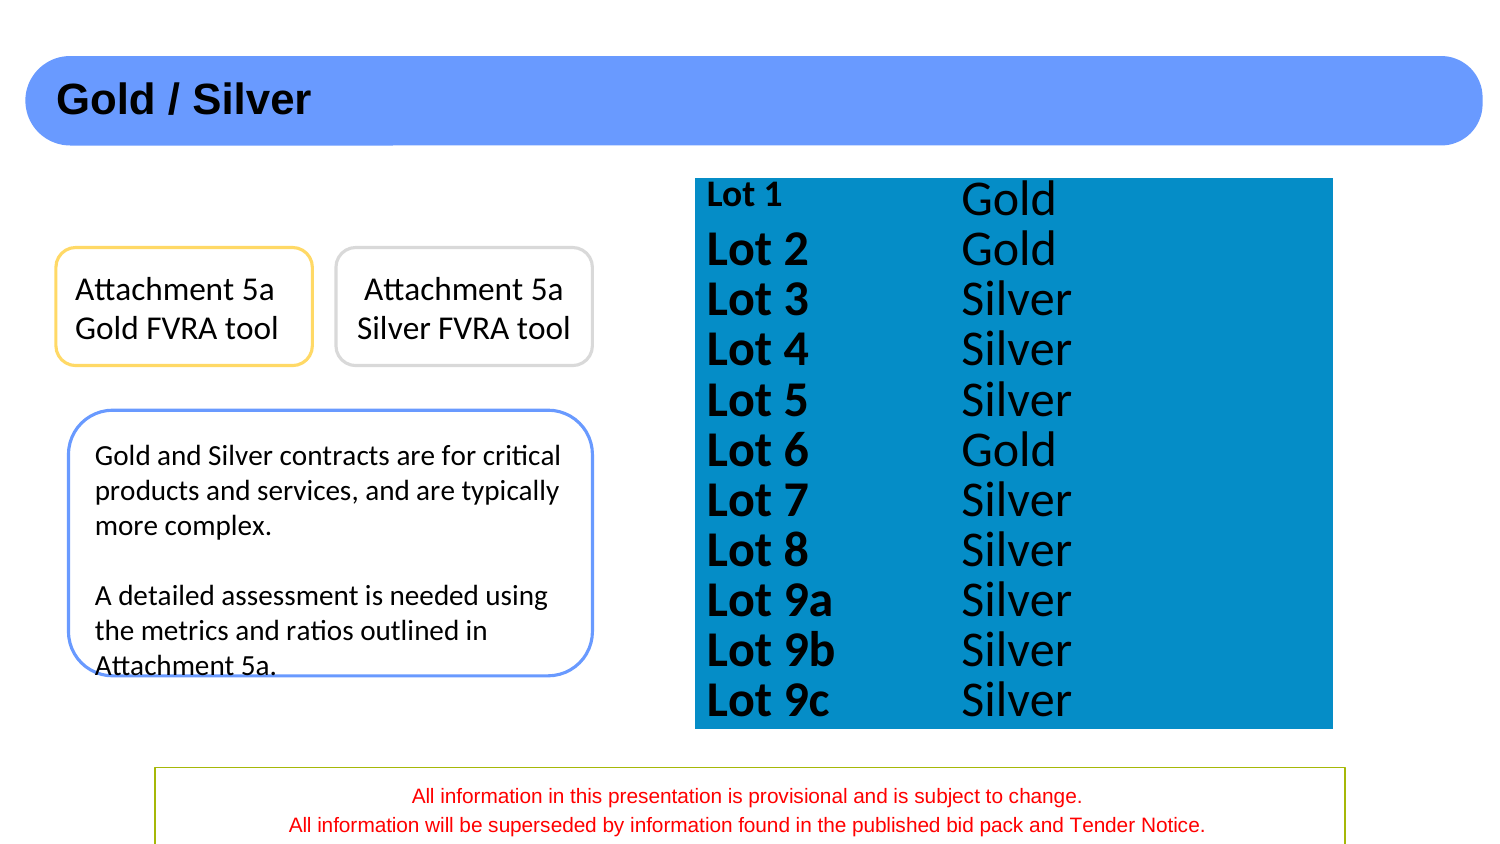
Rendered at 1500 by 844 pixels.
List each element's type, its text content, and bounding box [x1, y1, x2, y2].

text_box All information in this presentation is provisional and is subject to change. All information will be superseded by information found in the published bid pack and Tender Notice. [155, 767, 1346, 844]
table_cell Gold [950, 429, 1333, 479]
table_cell Silver [950, 529, 1333, 579]
table_cell Lot 7 [695, 479, 950, 529]
table_cell Lot 4 [695, 328, 950, 378]
table_cell Lot 5 [695, 378, 950, 429]
table_cell Lot 2 [695, 228, 950, 278]
table_cell Silver [950, 579, 1333, 629]
table_cell Lot 6 [695, 429, 950, 479]
table_cell Silver [950, 479, 1333, 529]
text_box Attachment 5a Silver FVRA tool [335, 247, 593, 366]
text_box Attachment 5a Gold FVRA tool [55, 247, 313, 366]
table_cell Silver [950, 328, 1333, 378]
table_cell Silver [950, 278, 1333, 328]
table_header Gold [950, 178, 1333, 228]
table_cell Lot 8 [695, 529, 950, 579]
table_cell Silver [950, 629, 1333, 679]
table_cell Lot 9c [695, 679, 950, 729]
table_header Lot 1 [695, 178, 950, 228]
table_cell Silver [950, 679, 1333, 729]
table_cell Gold [950, 228, 1333, 278]
table_cell Lot 9b [695, 629, 950, 679]
title Gold / Silver [55, 70, 1235, 137]
text_box Gold and Silver contracts are for critical products and services, and are typically more complex. A detailed assessment is needed using the metrics and ratios outlined in Attachment 5a. [68, 410, 593, 676]
table_cell Lot 9a [695, 579, 950, 629]
table_cell Silver [950, 378, 1333, 429]
table_cell Lot 3 [695, 278, 950, 328]
